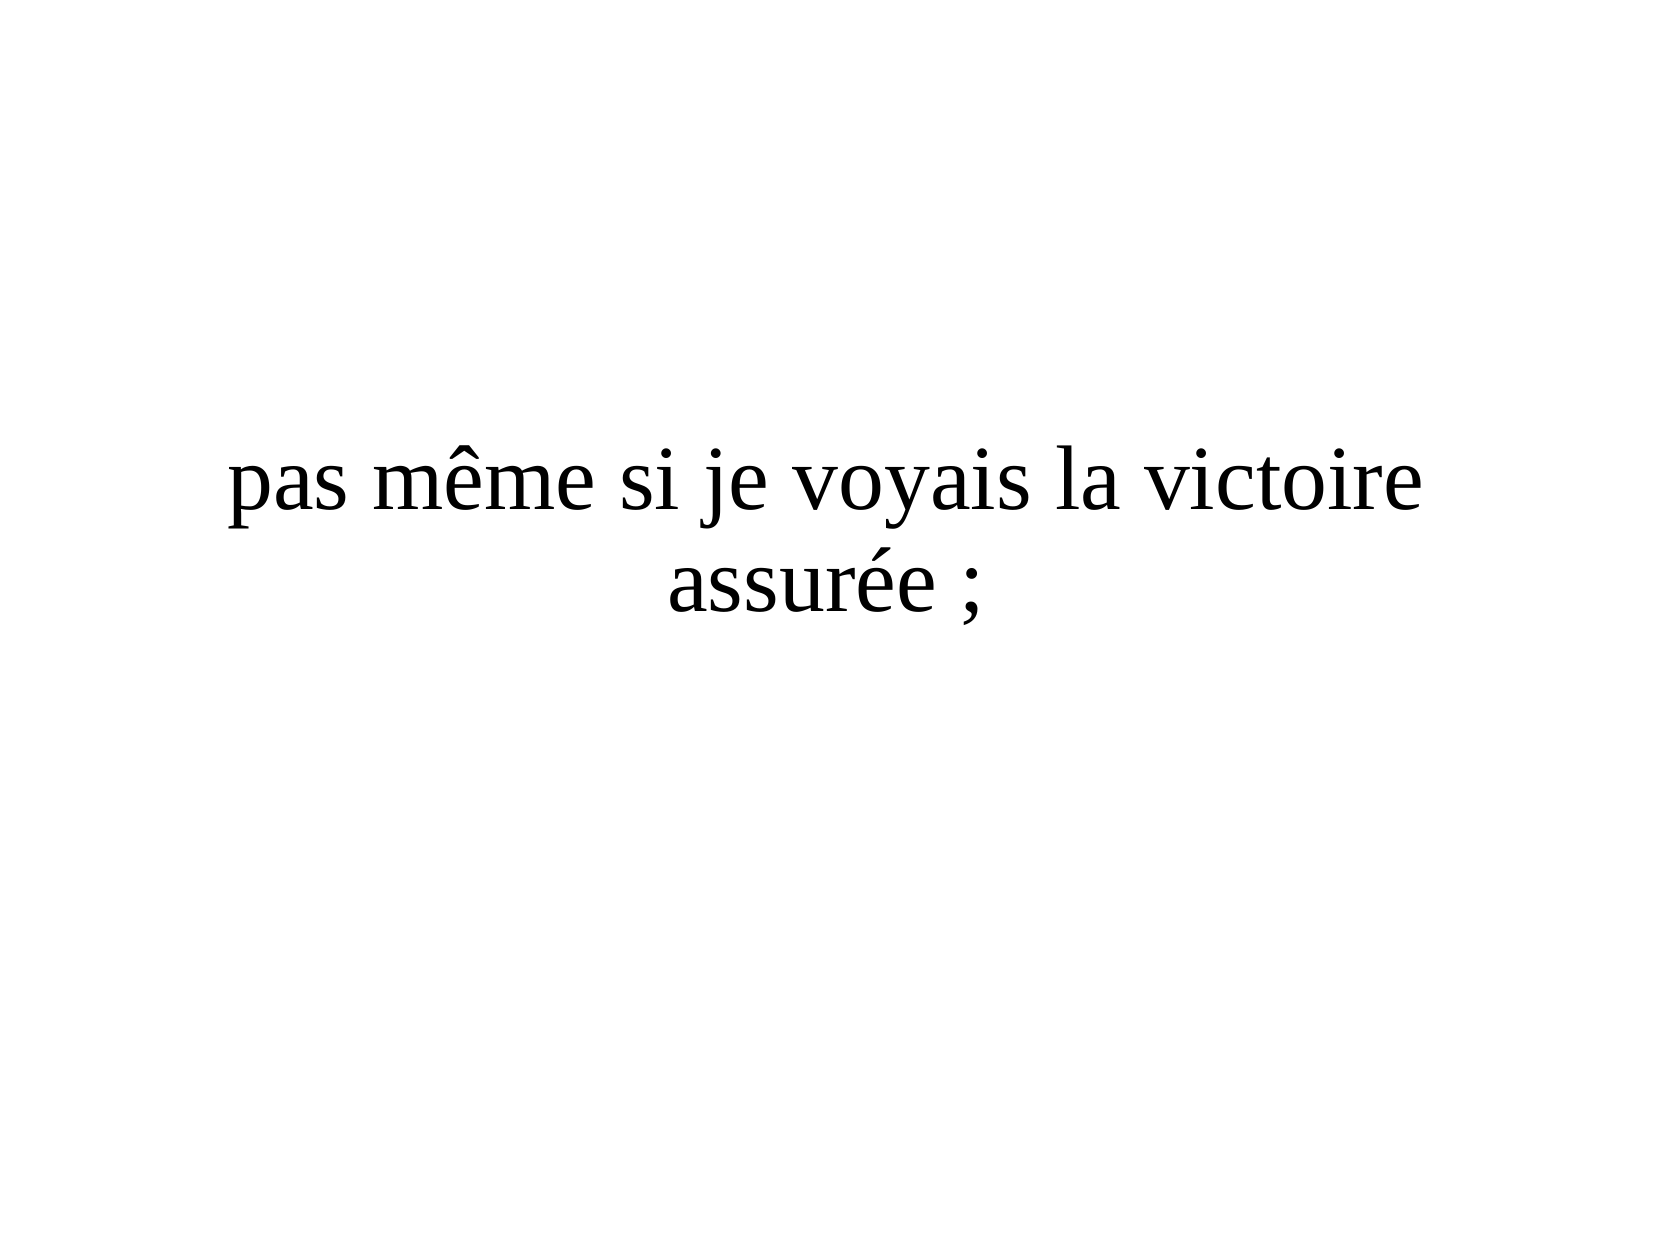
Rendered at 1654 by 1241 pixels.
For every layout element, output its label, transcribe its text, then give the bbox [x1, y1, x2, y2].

subtitle pas même si je voyais la victoire assurée ; [82, 49, 1571, 1010]
